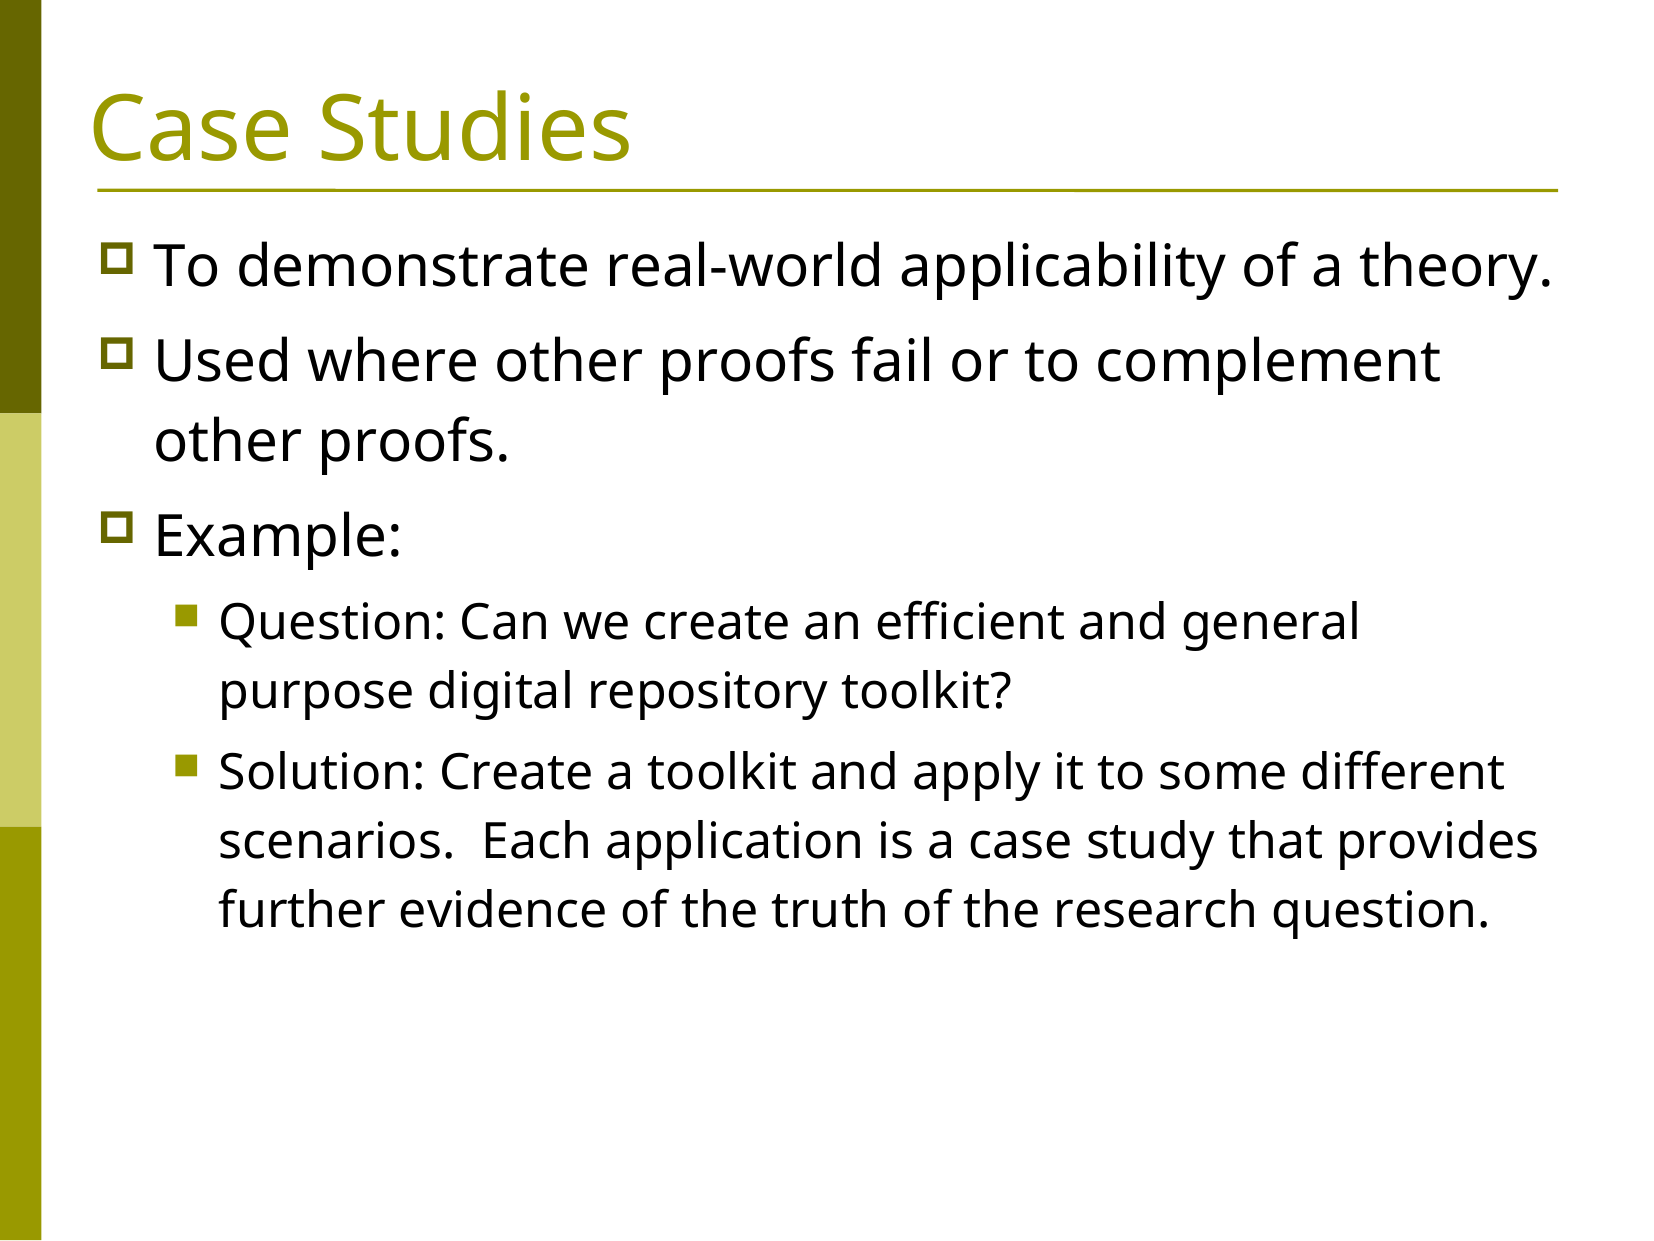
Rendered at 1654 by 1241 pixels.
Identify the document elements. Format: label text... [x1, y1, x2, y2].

title Case Studies [88, 43, 1577, 207]
list To demonstrate real-world applicability of a theory. Used where other proofs fail or to complement other proofs. Example: Question: Can we create an efficient and general purpose digital repository toolkit? Solution: Create a toolkit and apply it to some different scenarios. Each application is a case study that provides further evidence of the truth of the research question. [82, 216, 1571, 1011]
